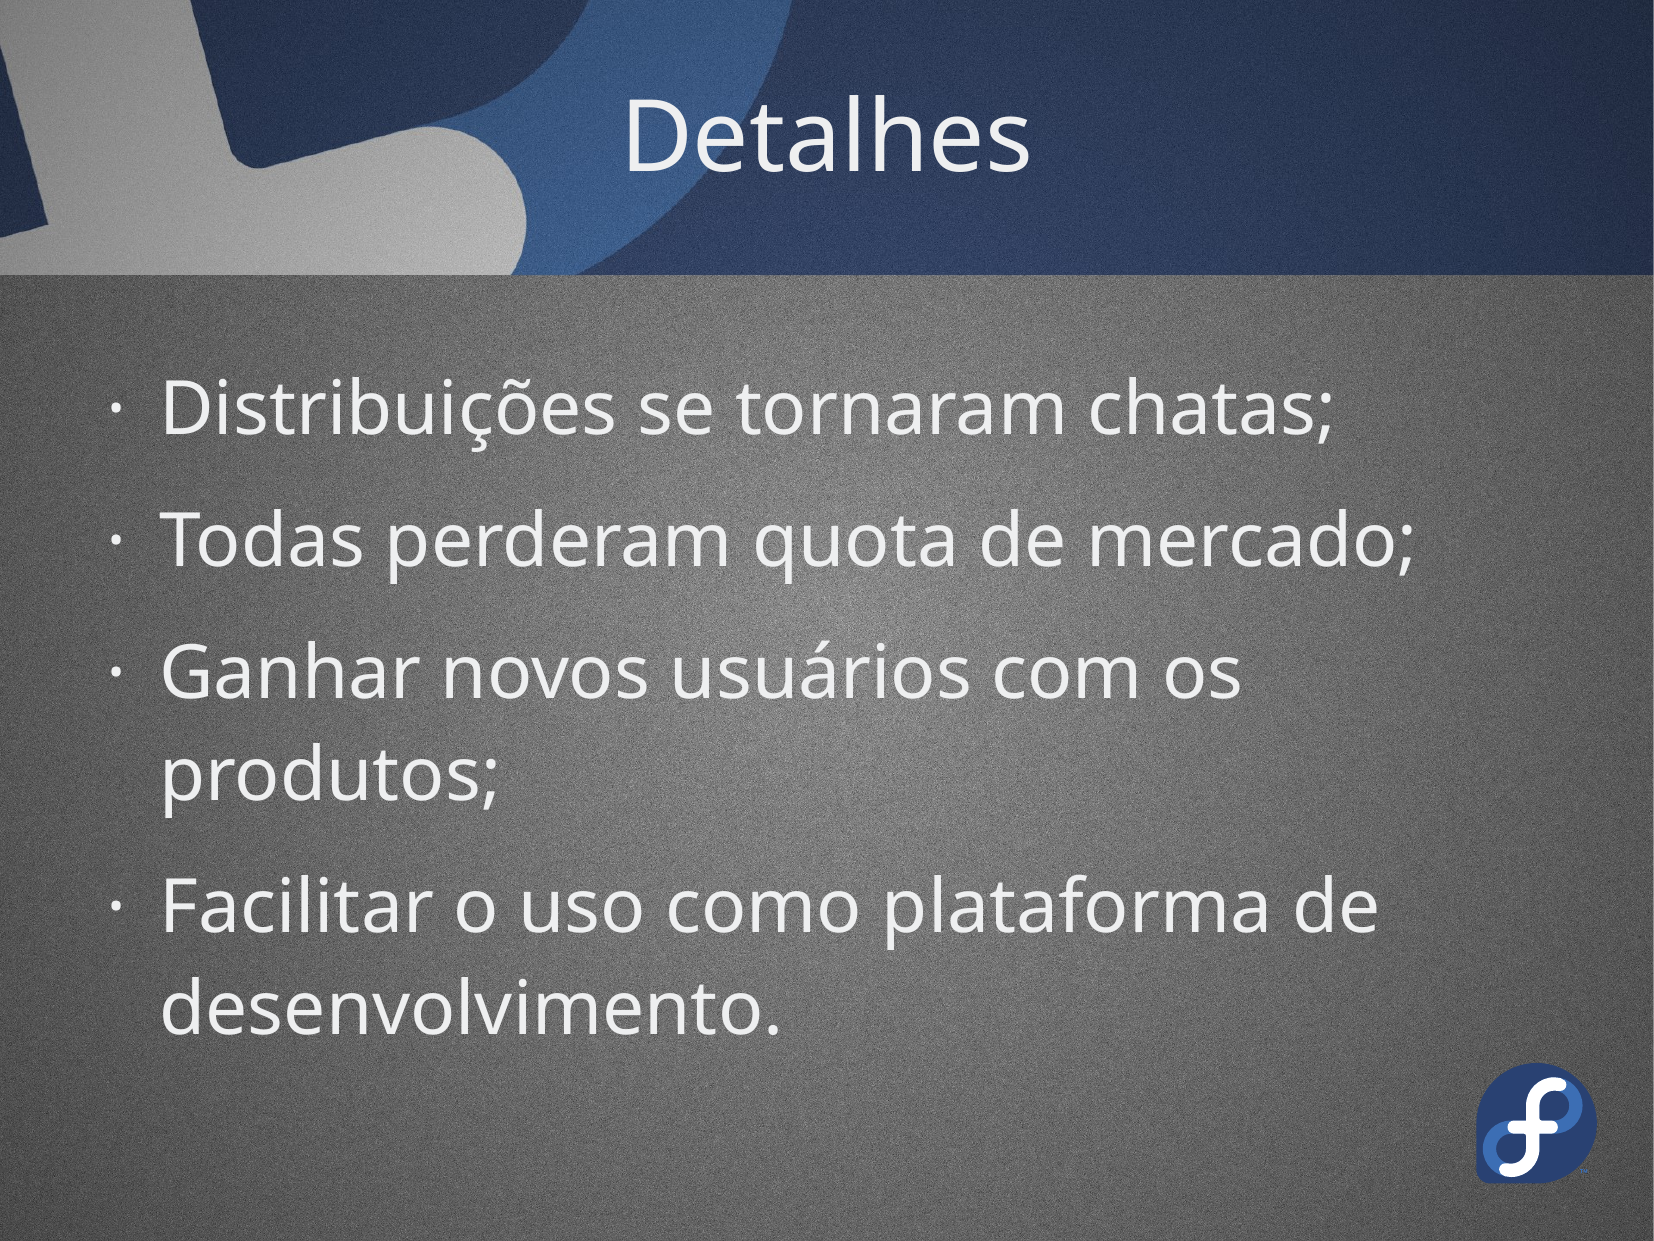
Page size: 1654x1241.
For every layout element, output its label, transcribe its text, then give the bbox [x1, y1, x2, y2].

list Distribuições se tornaram chatas; Todas perderam quota de mercado; Ganhar novos usuários com os produtos; Facilitar o uso como plataforma de desenvolvimento. [88, 354, 1565, 1063]
picture [0, 0, 1654, 1241]
title Detalhes [88, 29, 1565, 237]
